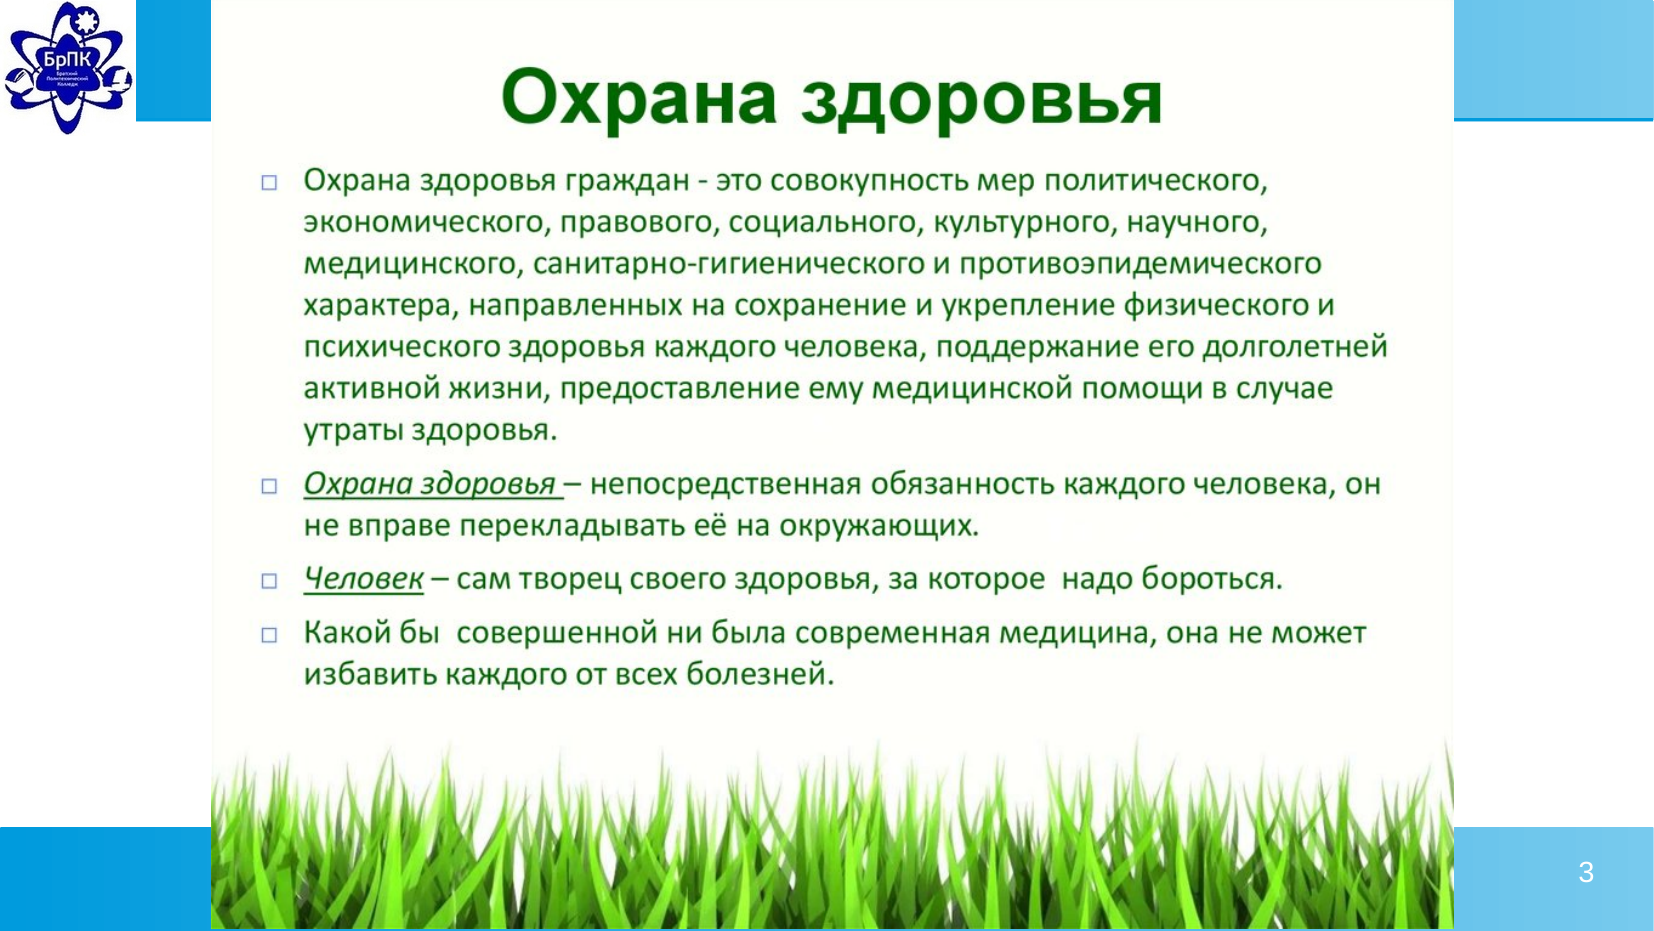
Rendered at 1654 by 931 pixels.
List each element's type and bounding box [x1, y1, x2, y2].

picture [0, 0, 136, 136]
picture [211, 0, 1454, 929]
